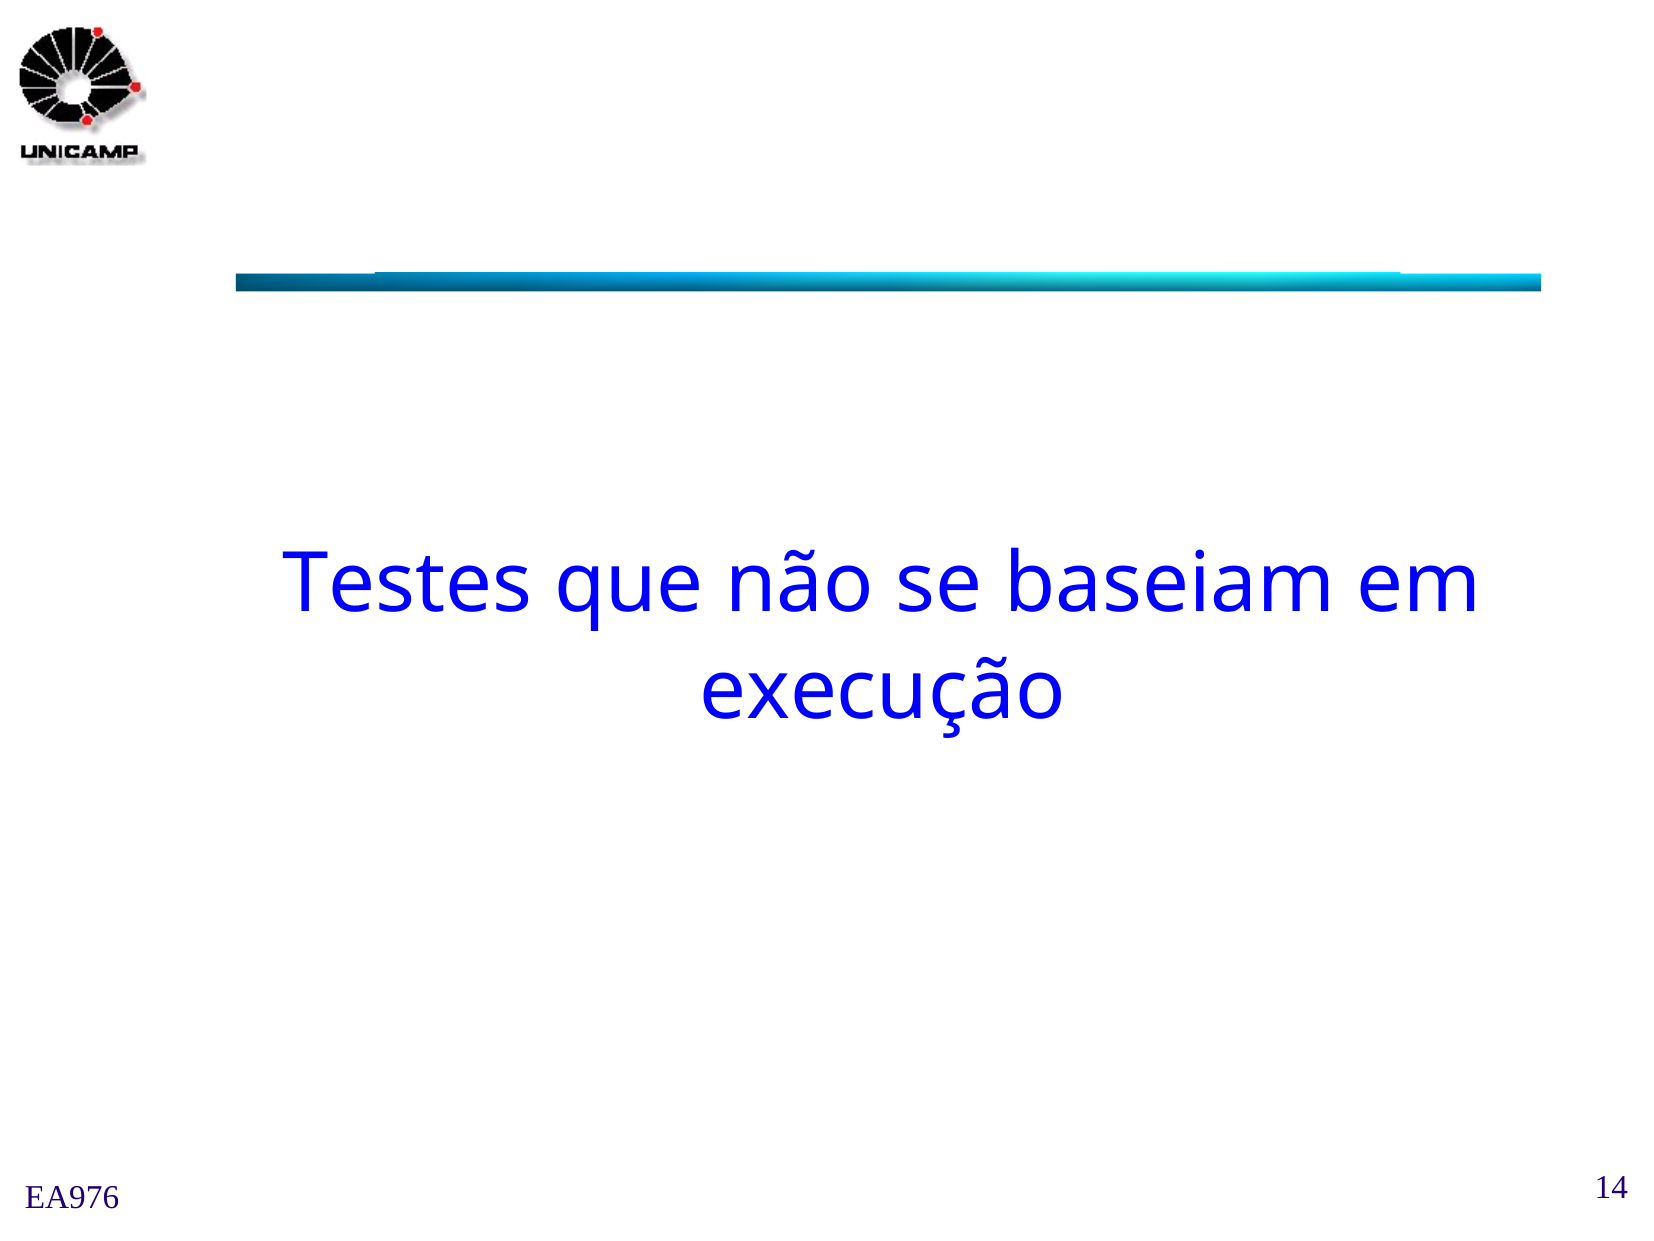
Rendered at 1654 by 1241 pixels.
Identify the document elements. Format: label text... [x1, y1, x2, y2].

title Testes que não se baseiam em execução [248, 511, 1517, 741]
picture [125, 272, 1654, 295]
